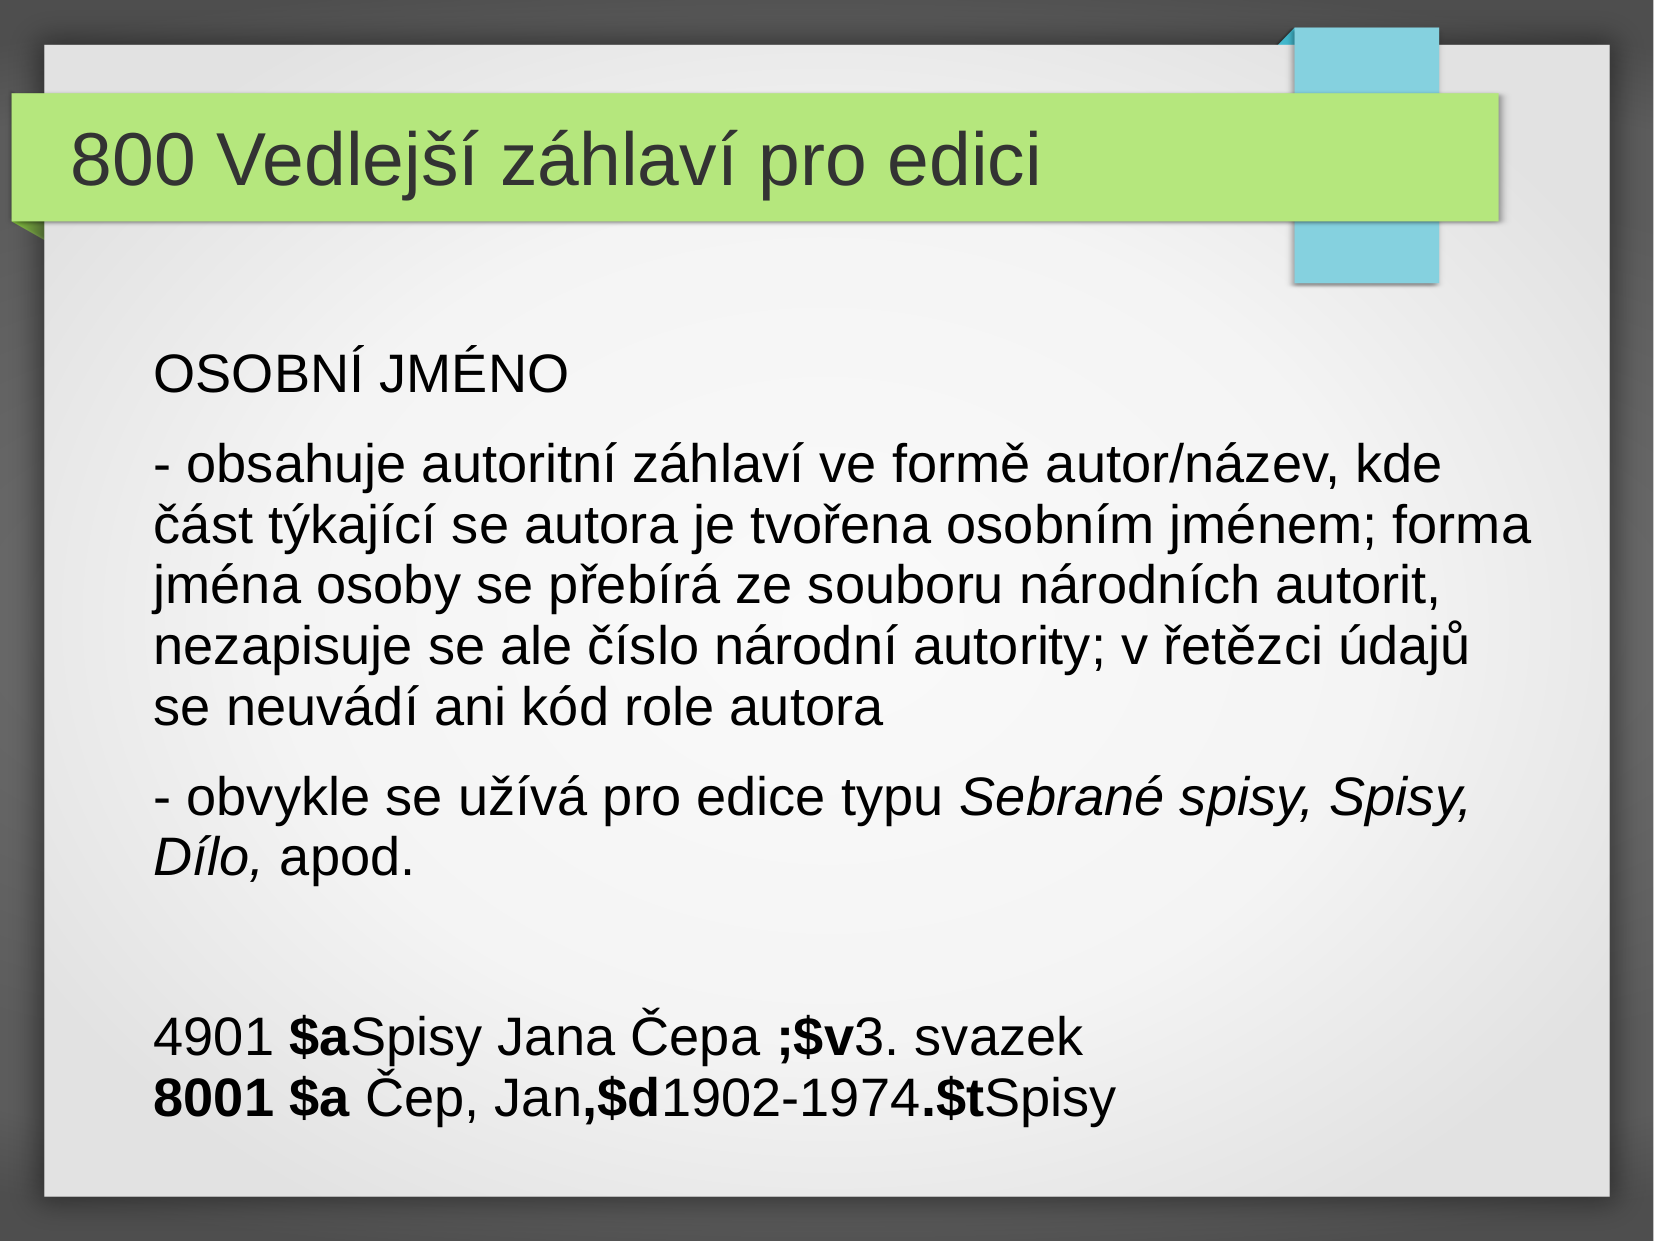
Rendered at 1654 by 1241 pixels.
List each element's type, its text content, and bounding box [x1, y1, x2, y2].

picture [0, 0, 1654, 1241]
title 800 Vedlejší záhlaví pro edici [70, 106, 1619, 213]
list OSOBNÍ JMÉNO - obsahuje autoritní záhlaví ve formě autor/název, kde část týkající se autora je tvořena osobním jménem; forma jména osoby se přebírá ze souboru národních autorit, nezapisuje se ale číslo národní autority; v řetězci údajů se neuvádí ani kód role autora - obvykle se užívá pro edice typu Sebrané spisy, Spisy, Dílo, apod. 4901 $aSpisy Jana Čepa ;$v3. svazek 8001 $a Čep, Jan,$d1902-1974.$tSpisy [82, 343, 1538, 1063]
